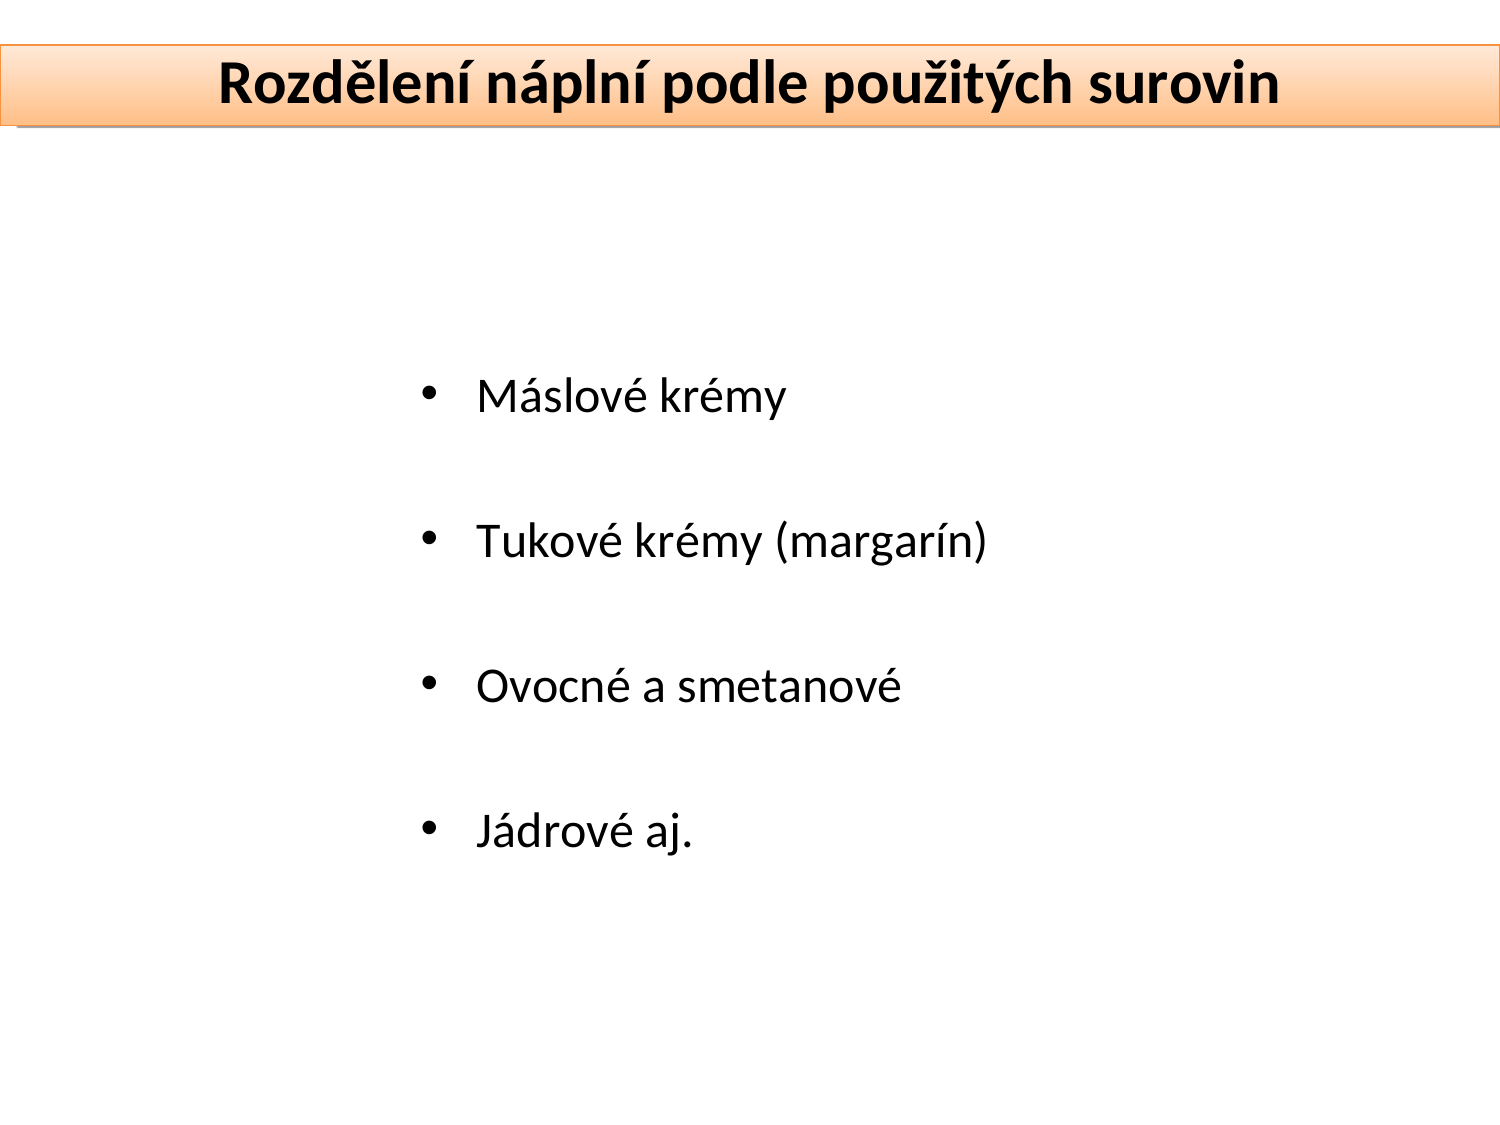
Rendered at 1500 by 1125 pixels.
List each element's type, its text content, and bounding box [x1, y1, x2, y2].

list Máslové krémy Tukové krémy (margarín) Ovocné a smetanové Jádrové aj. [405, 262, 1081, 1006]
text_box Rozdělení náplní podle použitých surovin [0, 45, 1500, 126]
